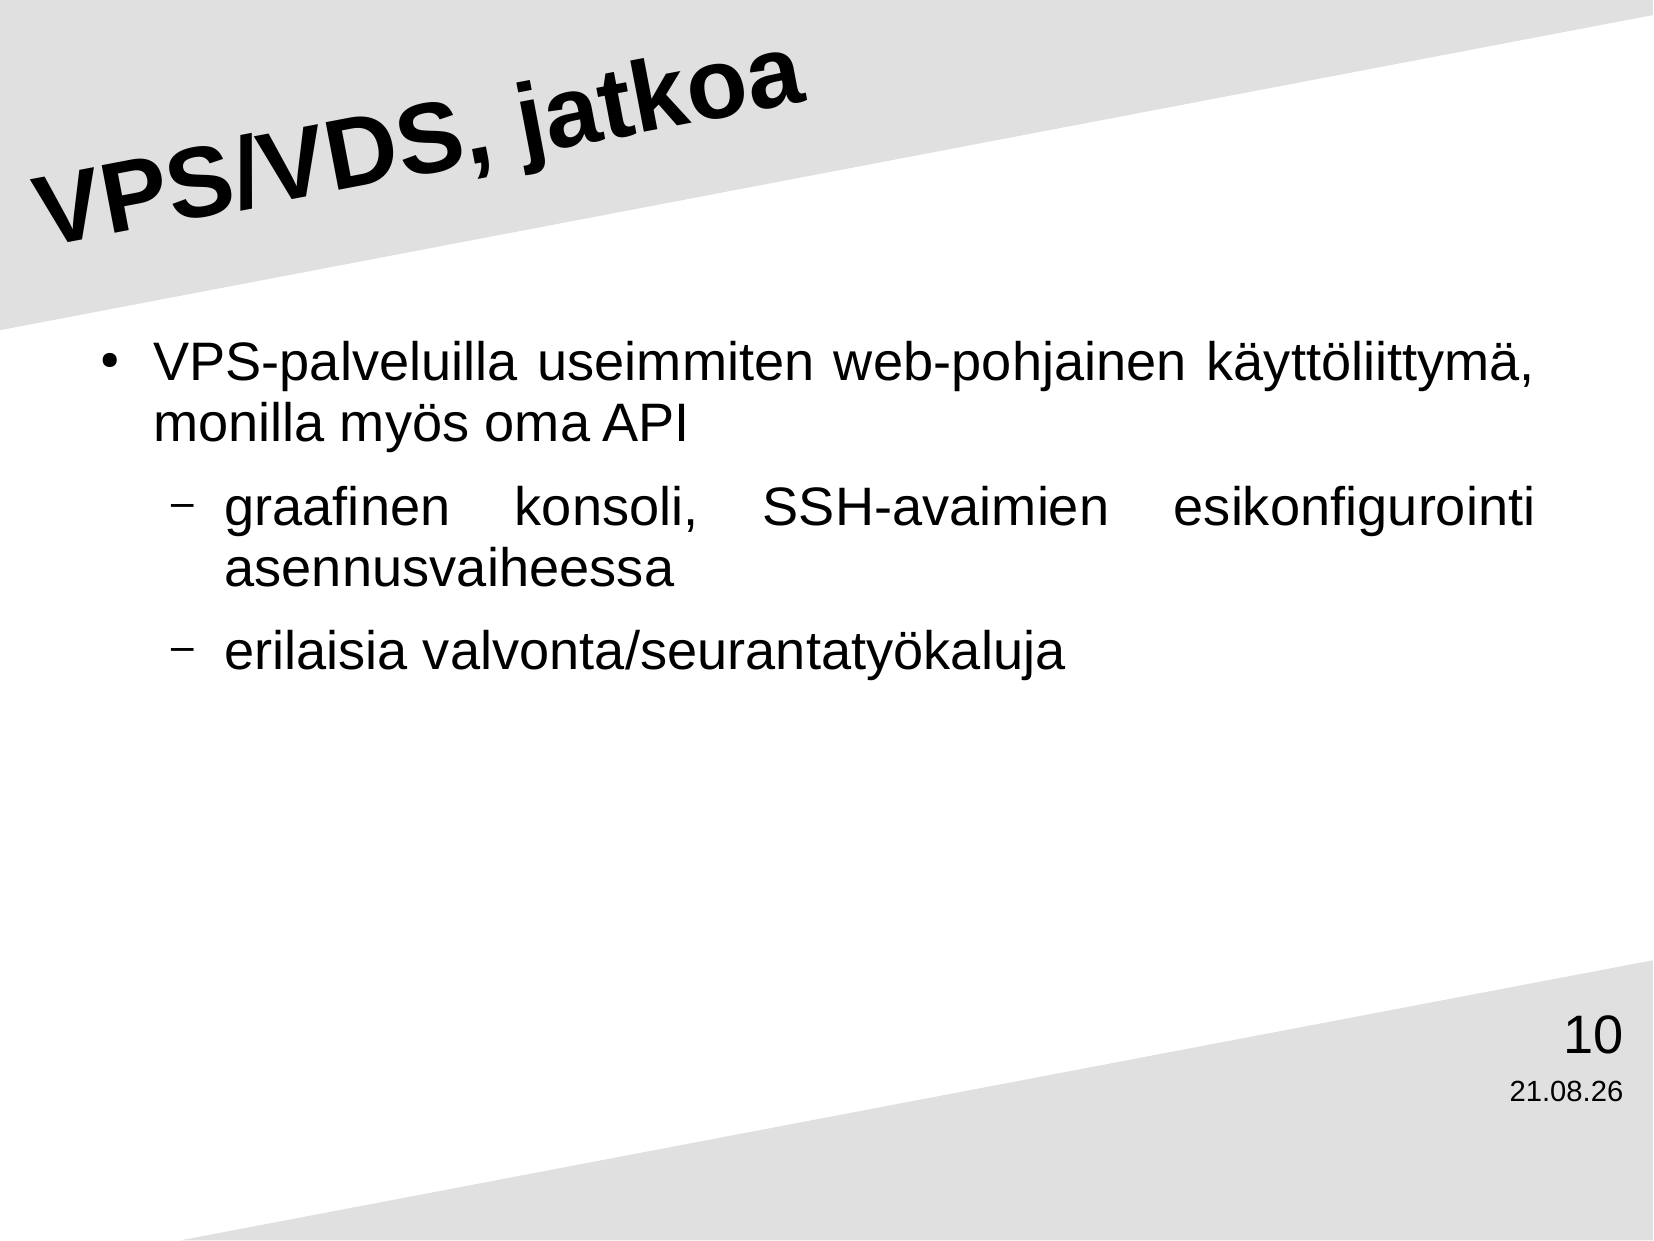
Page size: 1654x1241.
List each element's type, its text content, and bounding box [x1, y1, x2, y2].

title VPS/VDS, jatkoa [16, 0, 1518, 315]
list VPS-palveluilla useimmiten web-pohjainen käyttöliittymä, monilla myös oma API graafinen konsoli, SSH-avaimien esikonfigurointi asennusvaiheessa erilaisia valvonta/seurantatyökaluja [82, 331, 1538, 1052]
